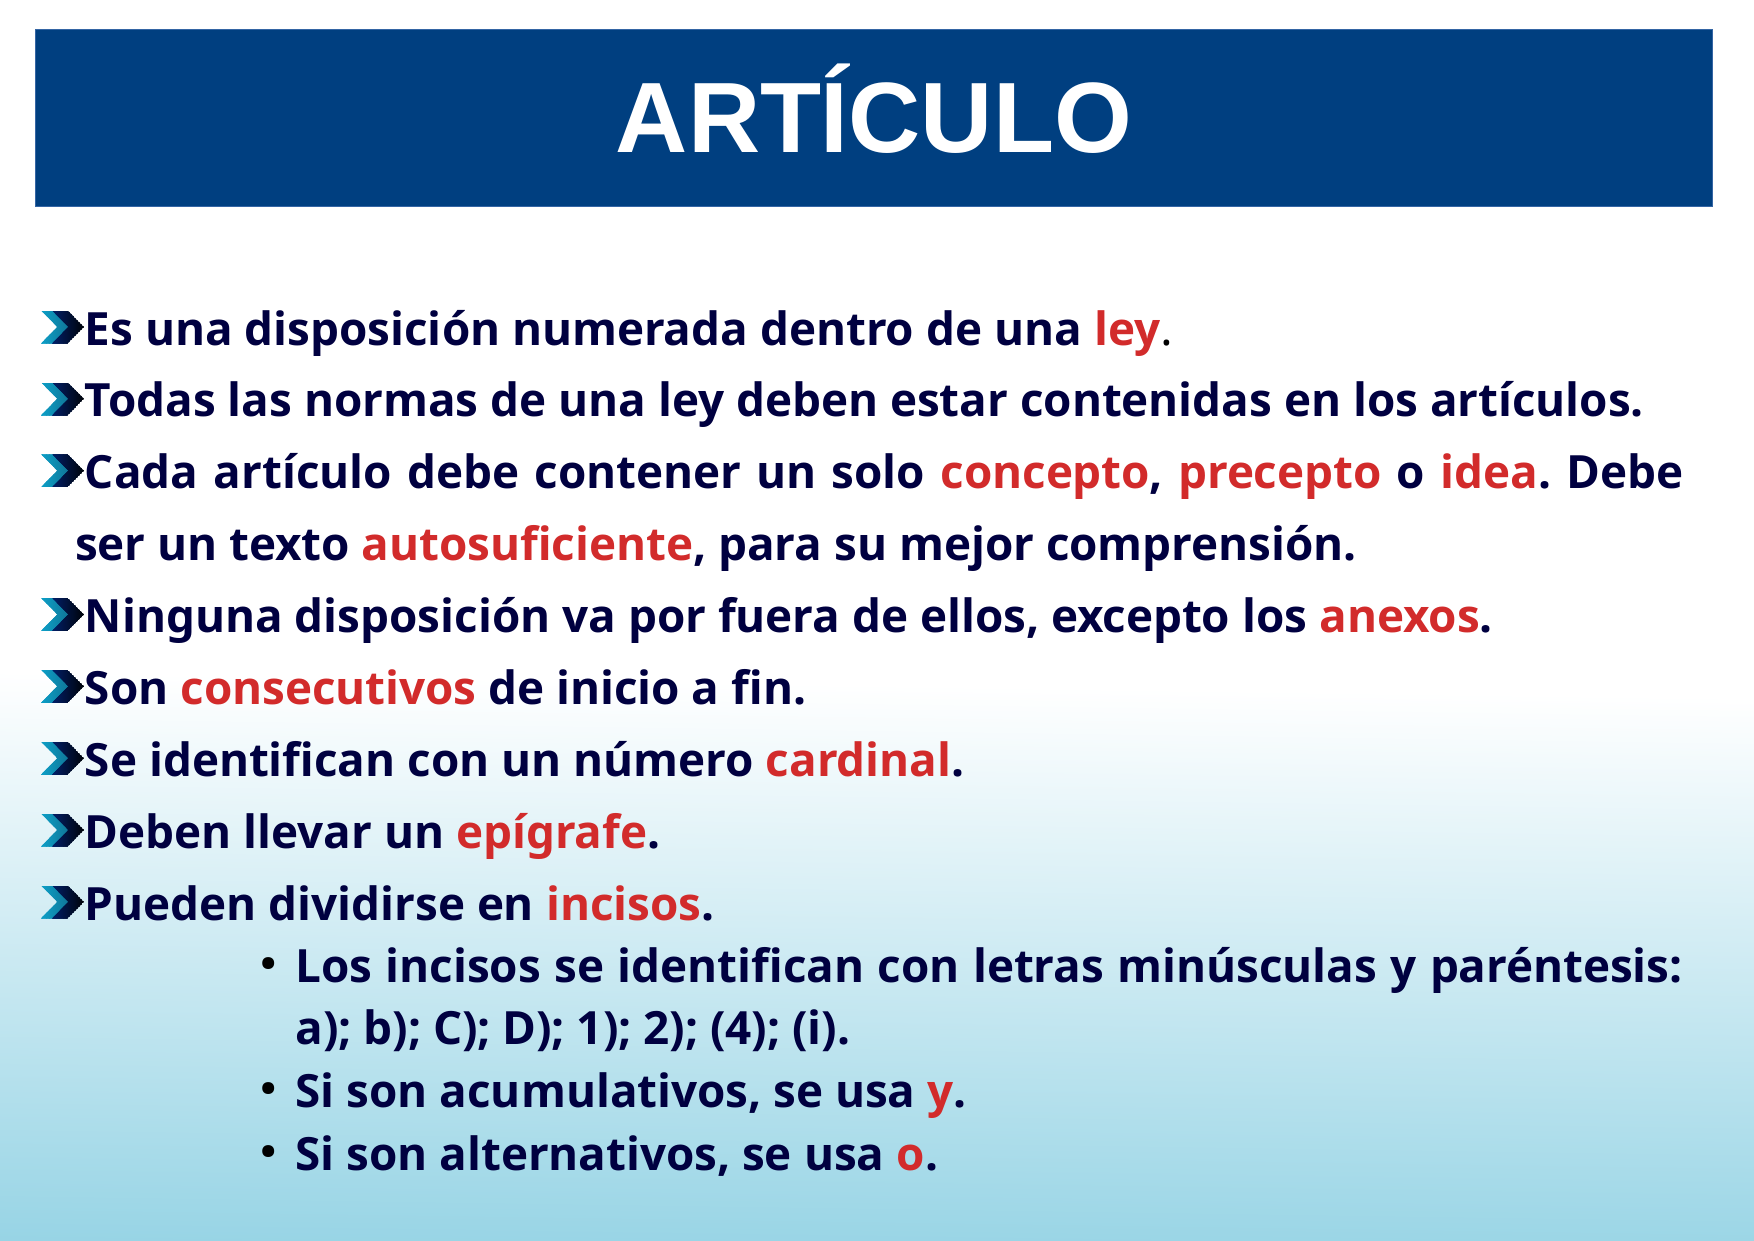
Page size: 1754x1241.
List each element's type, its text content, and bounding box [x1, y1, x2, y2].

text_box Es una disposición numerada dentro de una ley. Todas las normas de una ley deben estar contenidas en los artículos. Cada artículo debe contener un solo concepto, precepto o idea. Debe ser un texto autosuficiente, para su mejor comprensión. Ninguna disposición va por fuera de ellos, excepto los anexos. Son consecutivos de inicio a fin. Se identifican con un número cardinal. Deben llevar un epígrafe. Pueden dividirse en incisos. Los incisos se identifican con letras minúsculas y paréntesis: a); b); C); D); 1); 2); (4); (i). Si son acumulativos, se usa y. Si son alternativos, se usa o. [39, 212, 1707, 1134]
text_box ARTÍCULO [35, 29, 1713, 207]
